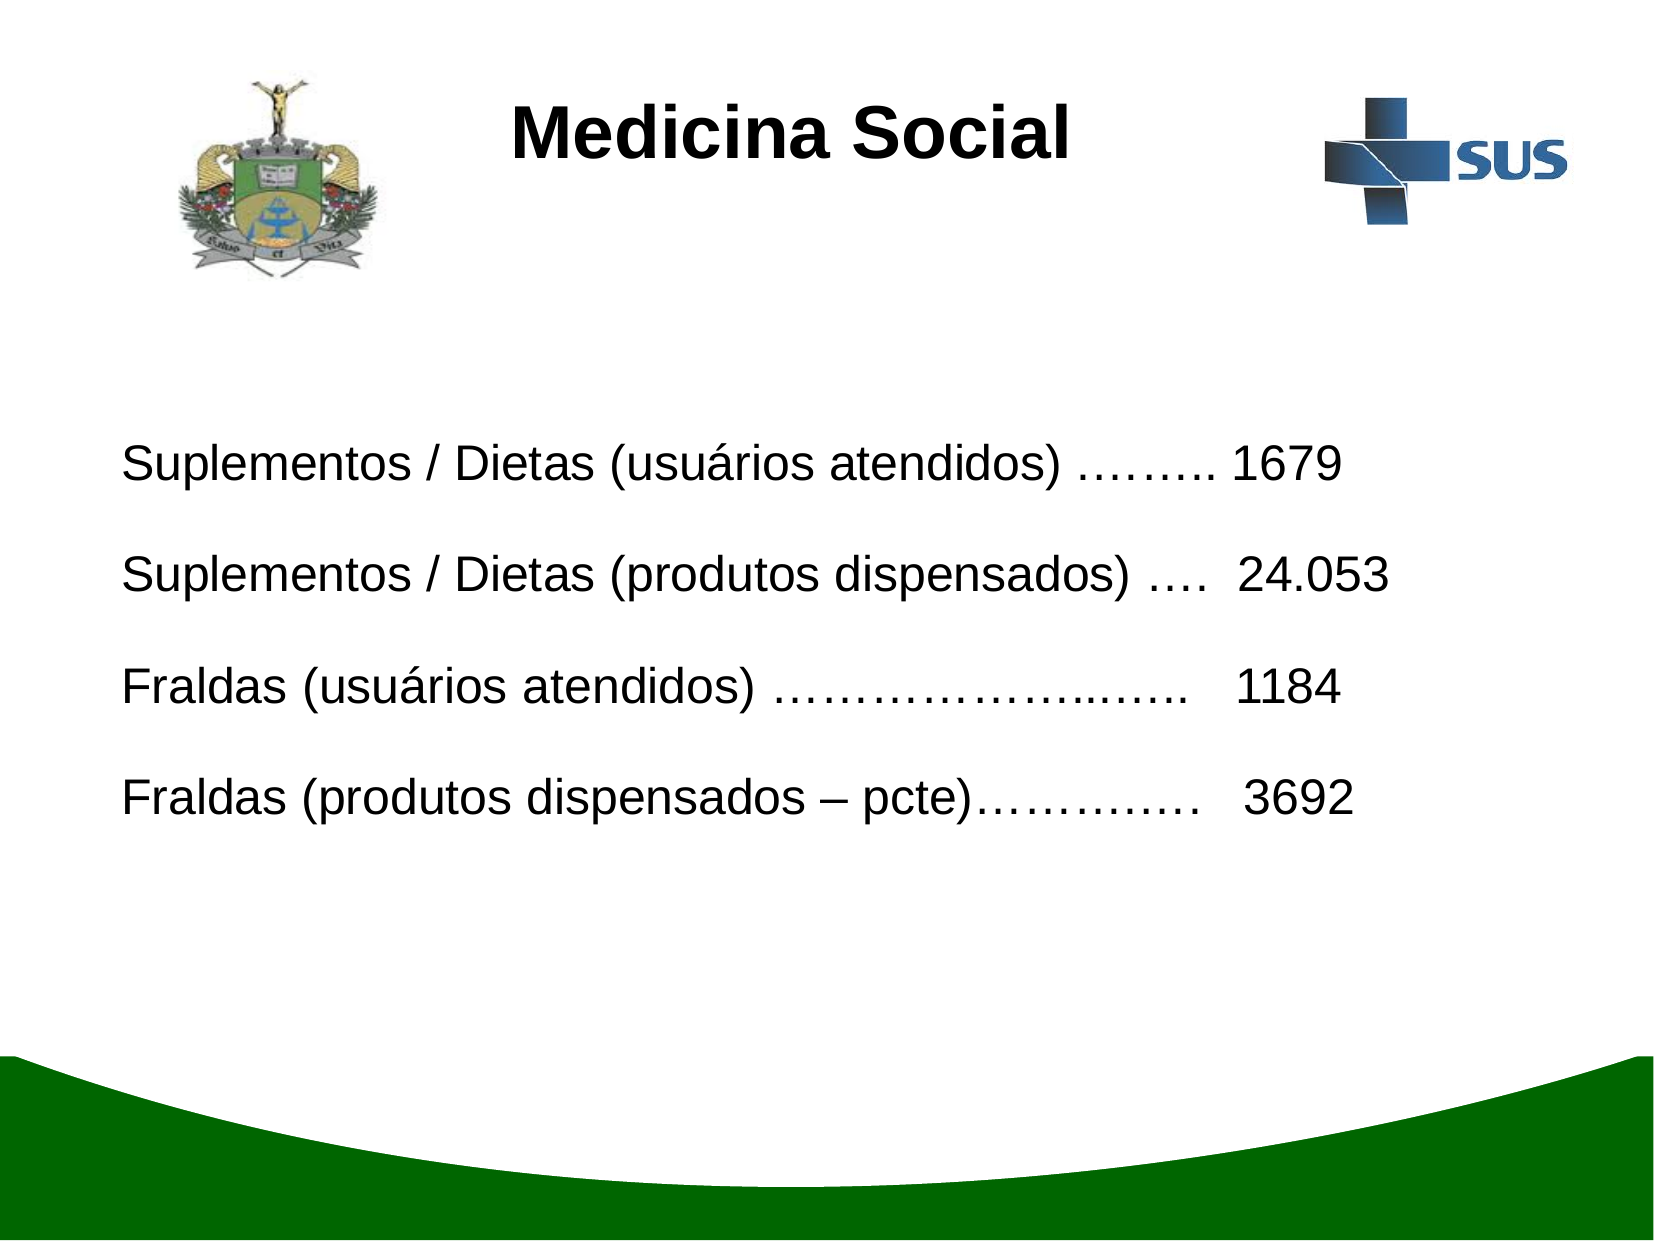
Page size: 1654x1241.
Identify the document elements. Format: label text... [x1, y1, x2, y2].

picture [1324, 97, 1574, 225]
picture [165, 70, 390, 296]
text_box [0, 1050, 1654, 1241]
text_box Medicina Social Suplementos / Dietas (usuários atendidos) .…….. 1679 Suplementos / Dietas (produtos dispensados) …. 24.053 Fraldas (usuários atendidos) ………………...….. 1184 Fraldas (produtos dispensados – pcte)……….…. 3692 [106, 82, 1477, 1000]
